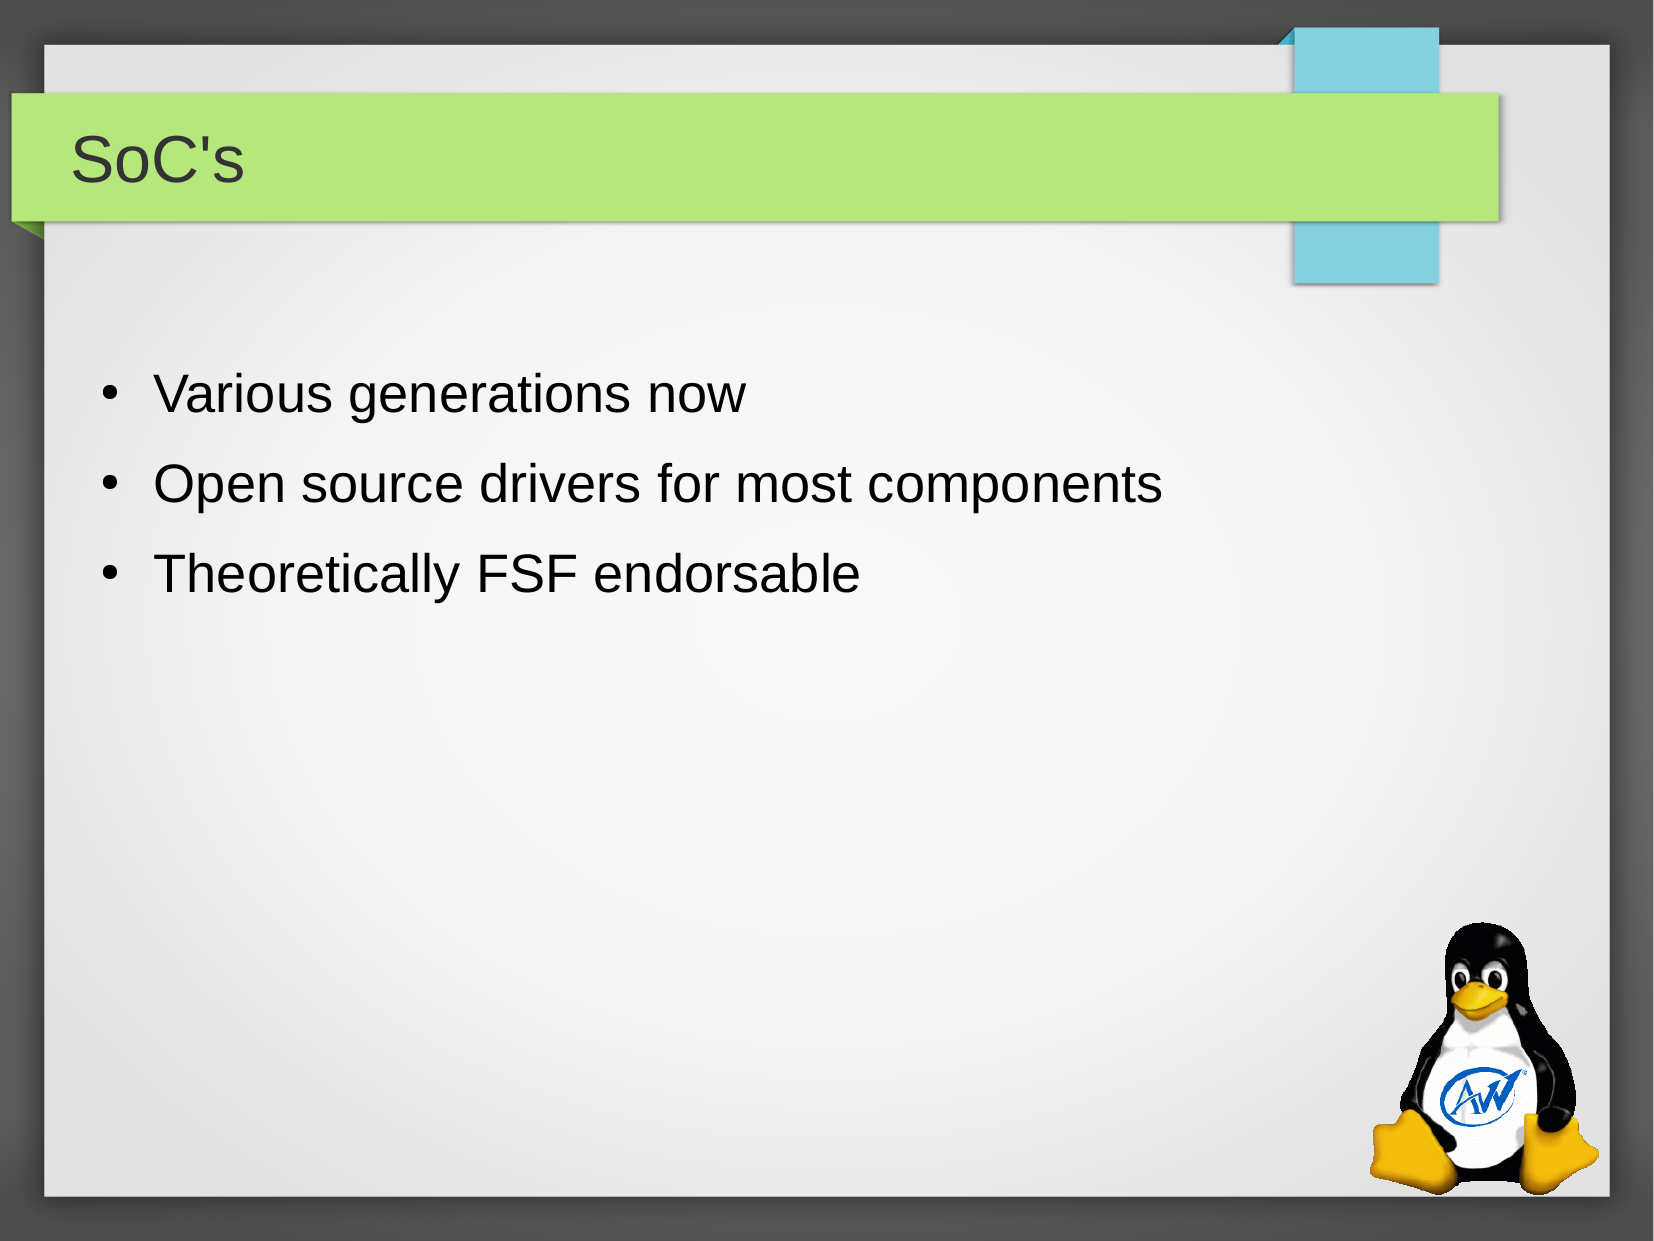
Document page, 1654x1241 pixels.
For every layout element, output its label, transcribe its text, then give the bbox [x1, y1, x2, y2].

list Various generations now Open source drivers for most components Theoretically FSF endorsable [82, 343, 1538, 1063]
title SoC's [70, 106, 1229, 213]
picture [0, 0, 1654, 1241]
